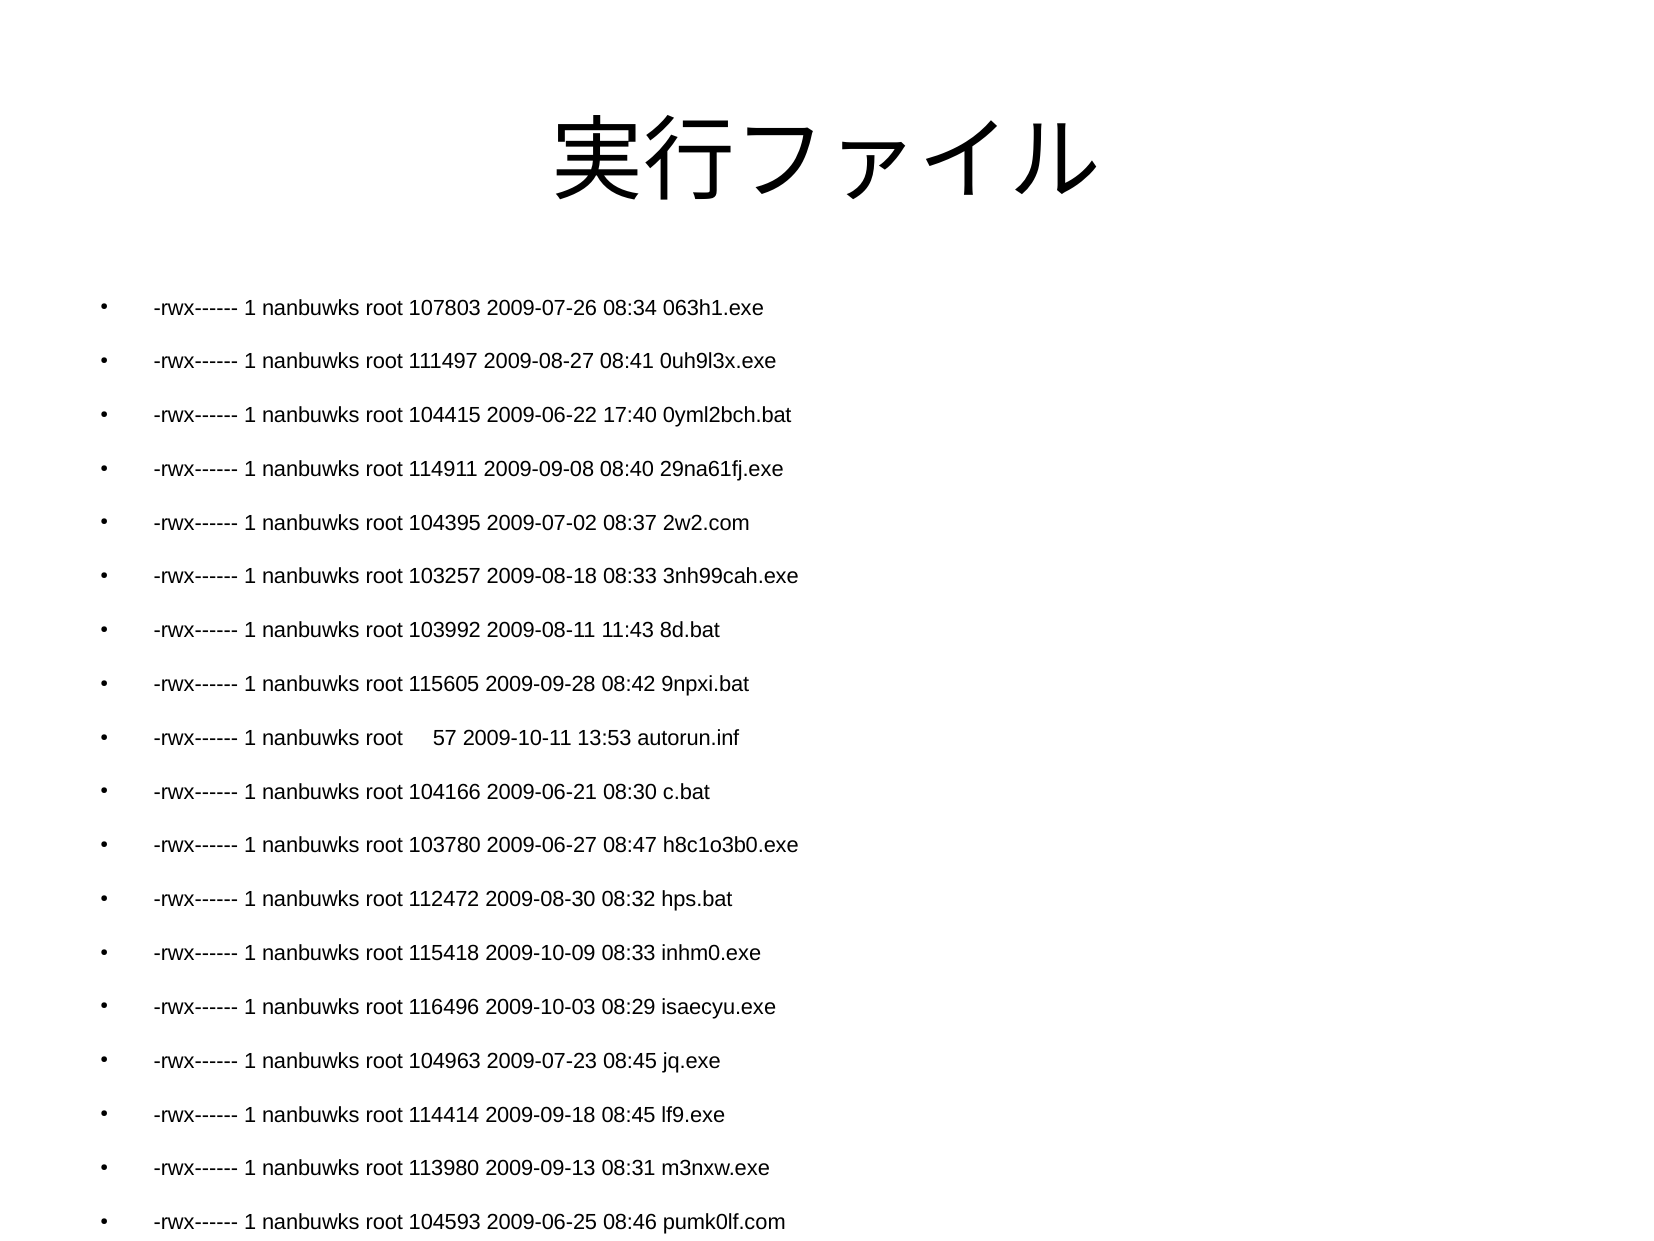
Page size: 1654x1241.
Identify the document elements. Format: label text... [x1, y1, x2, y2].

list -rwx------ 1 nanbuwks root 107803 2009-07-26 08:34 063h1.exe -rwx------ 1 nanbuwks root 111497 2009-08-27 08:41 0uh9l3x.exe -rwx------ 1 nanbuwks root 104415 2009-06-22 17:40 0yml2bch.bat -rwx------ 1 nanbuwks root 114911 2009-09-08 08:40 29na61fj.exe -rwx------ 1 nanbuwks root 104395 2009-07-02 08:37 2w2.com -rwx------ 1 nanbuwks root 103257 2009-08-18 08:33 3nh99cah.exe -rwx------ 1 nanbuwks root 103992 2009-08-11 11:43 8d.bat -rwx------ 1 nanbuwks root 115605 2009-09-28 08:42 9npxi.bat -rwx------ 1 nanbuwks root 57 2009-10-11 13:53 autorun.inf -rwx------ 1 nanbuwks root 104166 2009-06-21 08:30 c.bat -rwx------ 1 nanbuwks root 103780 2009-06-27 08:47 h8c1o3b0.exe -rwx------ 1 nanbuwks root 112472 2009-08-30 08:32 hps.bat -rwx------ 1 nanbuwks root 115418 2009-10-09 08:33 inhm0.exe -rwx------ 1 nanbuwks root 116496 2009-10-03 08:29 isaecyu.exe -rwx------ 1 nanbuwks root 104963 2009-07-23 08:45 jq.exe -rwx------ 1 nanbuwks root 114414 2009-09-18 08:45 lf9.exe -rwx------ 1 nanbuwks root 113980 2009-09-13 08:31 m3nxw.exe -rwx------ 1 nanbuwks root 104593 2009-06-25 08:46 pumk0lf.com -rwx------ 1 nanbuwks root 103135 2009-07-13 08:35 q8ot.exe -rwx------ 1 nanbuwks root 116254 2009-10-05 08:36 rfv0x.exe -rwx------ 1 nanbuwks root 104254 2009-08-02 08:42 s9h3v.bat -rwx------ 1 nanbuwks root 114751 2009-09-22 08:40 t0ecj8.exe -rwx------ 1 nanbuwks root 115322 2009-09-11 08:29 tv1nlbfg.exe -rwx------ 1 nanbuwks root 108224 2009-07-09 08:35 um.exe -rwx------ 1 nanbuwks root 115080 2009-09-14 08:36 v.exe -rwx------ 1 nanbuwks root 103743 2009-07-03 08:36 yf3m6fev.com [82, 295, 1571, 1241]
title 実行ファイル [82, 56, 1571, 250]
